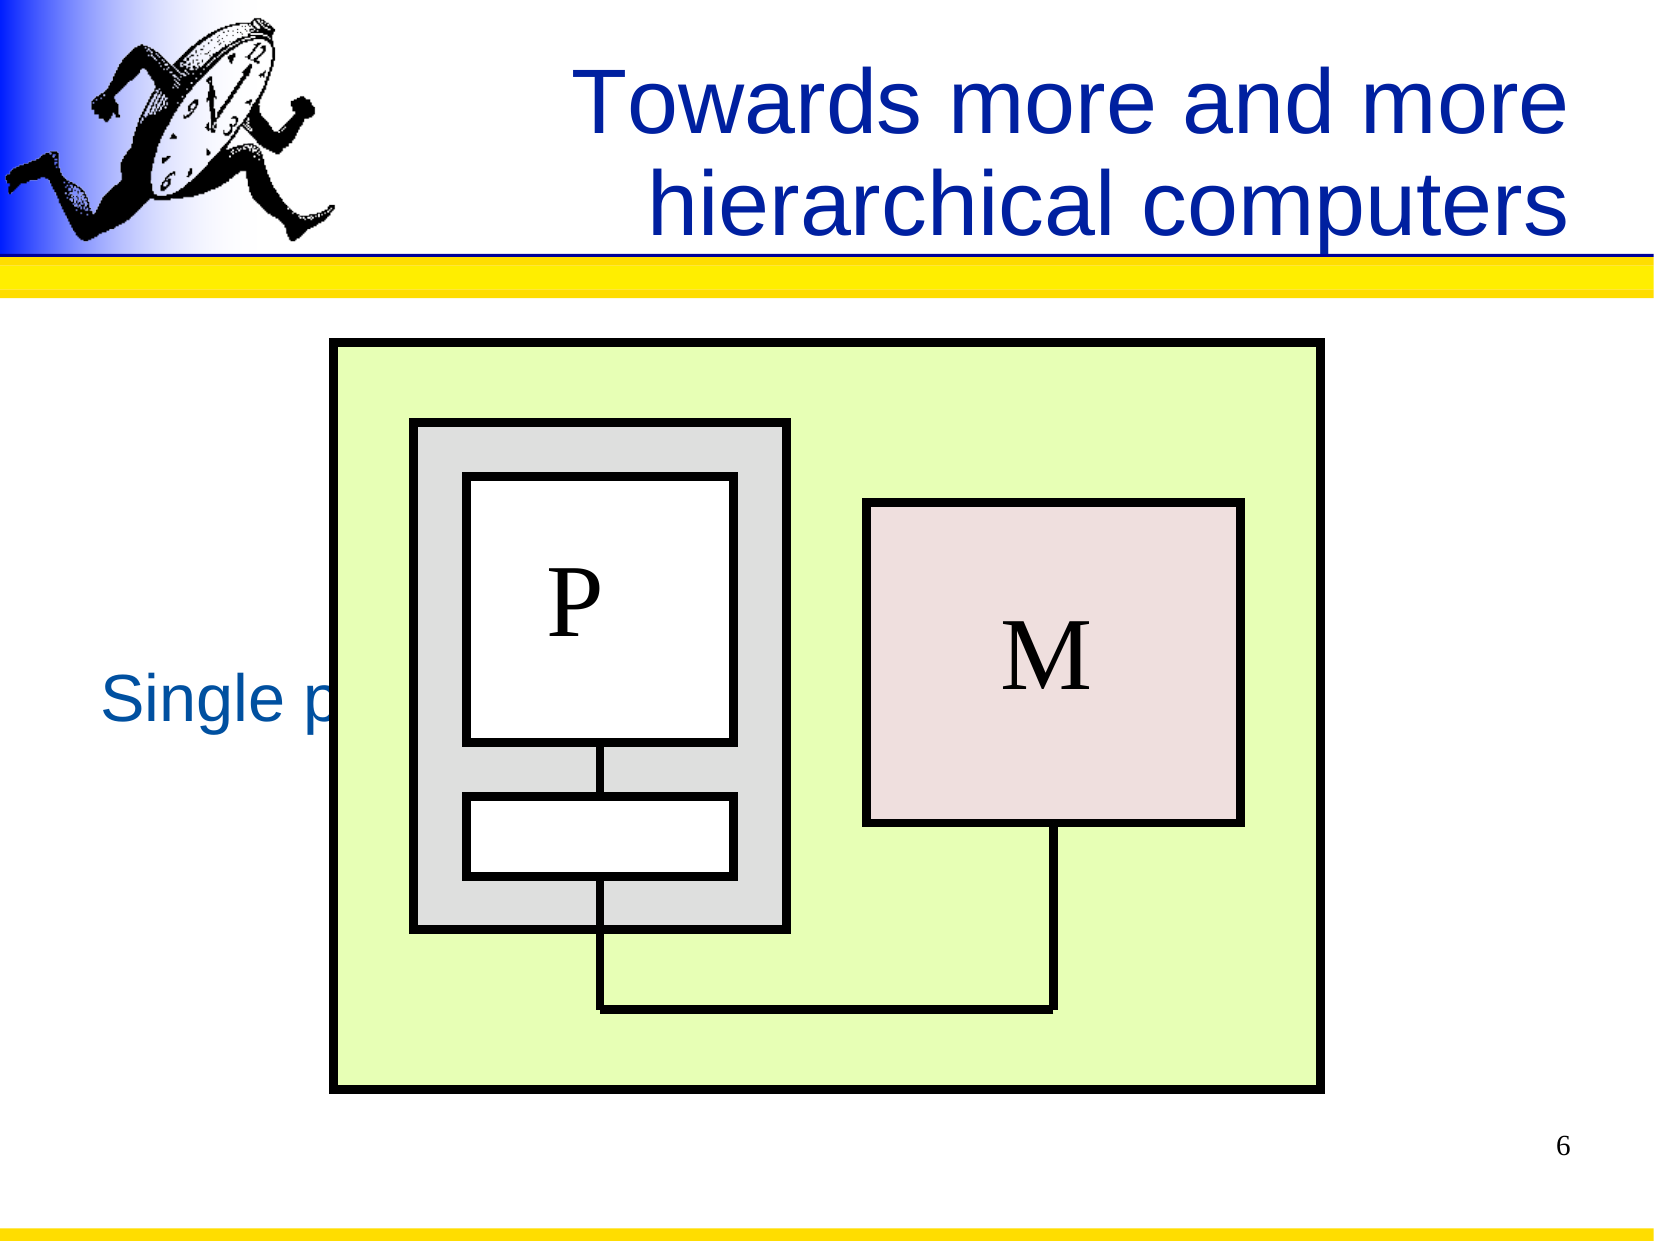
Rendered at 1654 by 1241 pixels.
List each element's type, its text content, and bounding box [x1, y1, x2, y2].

picture [4, 9, 343, 253]
list Single processor [82, 661, 329, 759]
title Towards more and more hierarchical computers [372, 49, 1571, 257]
picture [845, 435, 1572, 998]
